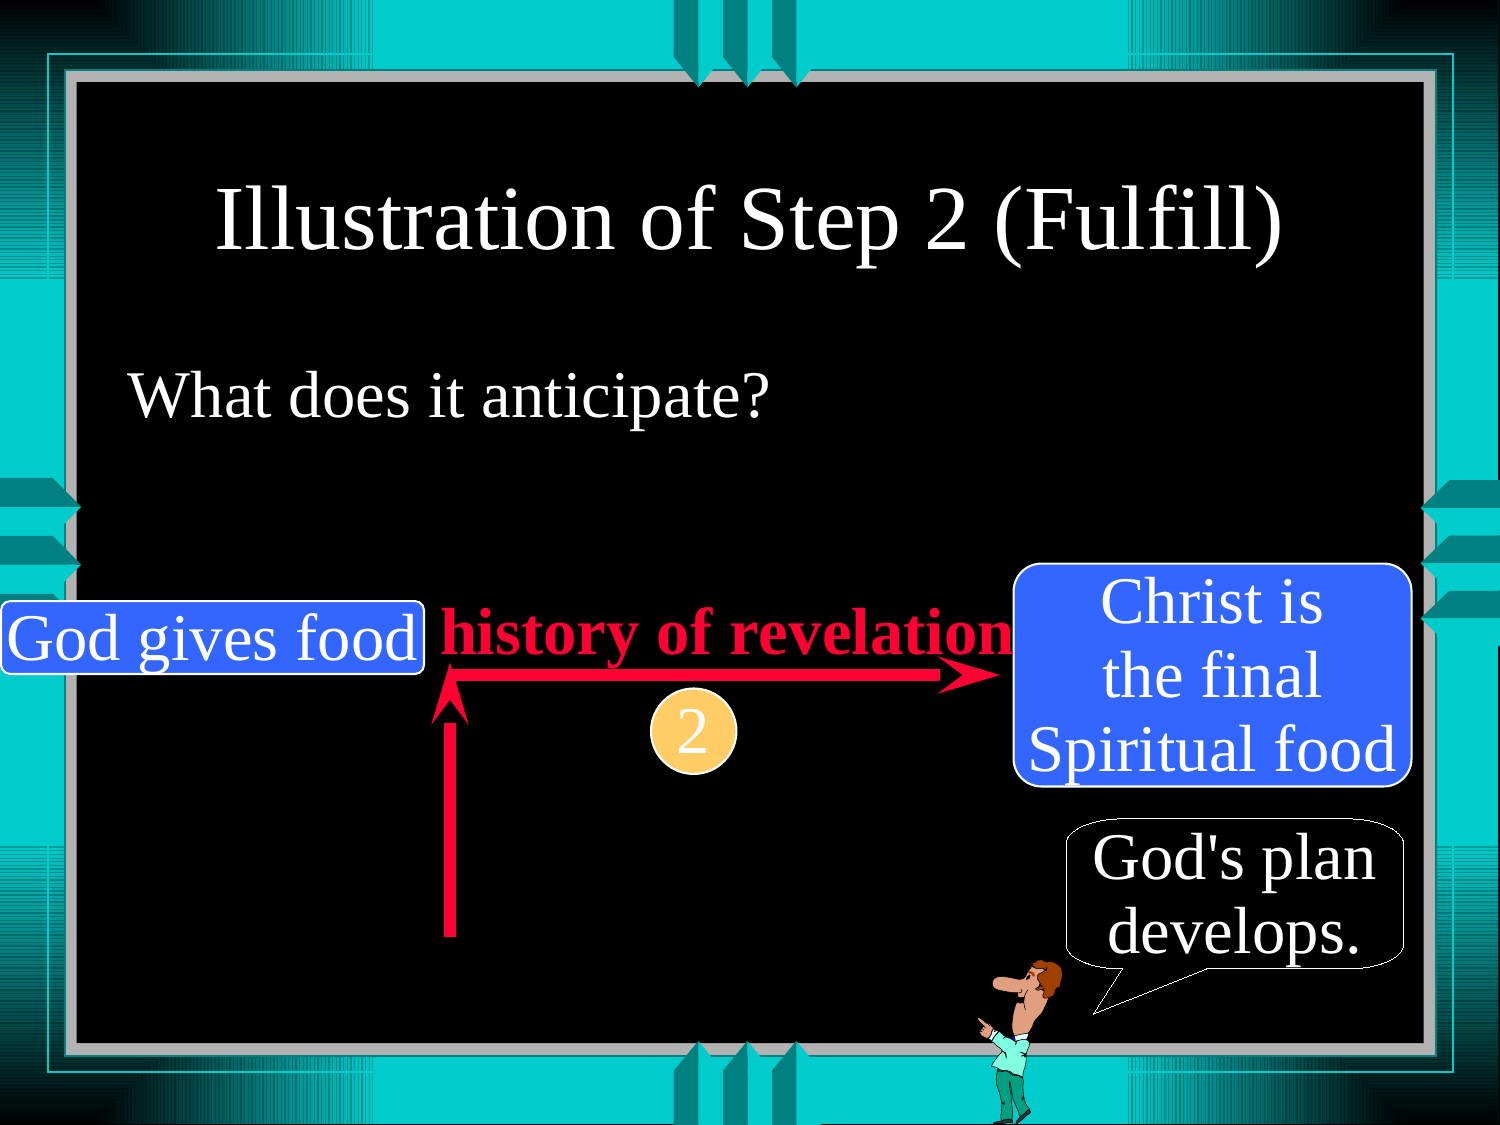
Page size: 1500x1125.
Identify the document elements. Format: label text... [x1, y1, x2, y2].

text_box 2 [650, 688, 737, 774]
text_box history of revelation [424, 587, 1038, 677]
chart [976, 959, 1063, 1125]
text_box Christ is the final Spiritual food [1013, 563, 1412, 787]
title Illustration of Step 2 (Fulfill) [112, 124, 1388, 313]
list What does it anticipate? [112, 350, 1388, 606]
text_box God gives food [1, 601, 424, 674]
text_box God's plan develops. [1066, 818, 1404, 1015]
